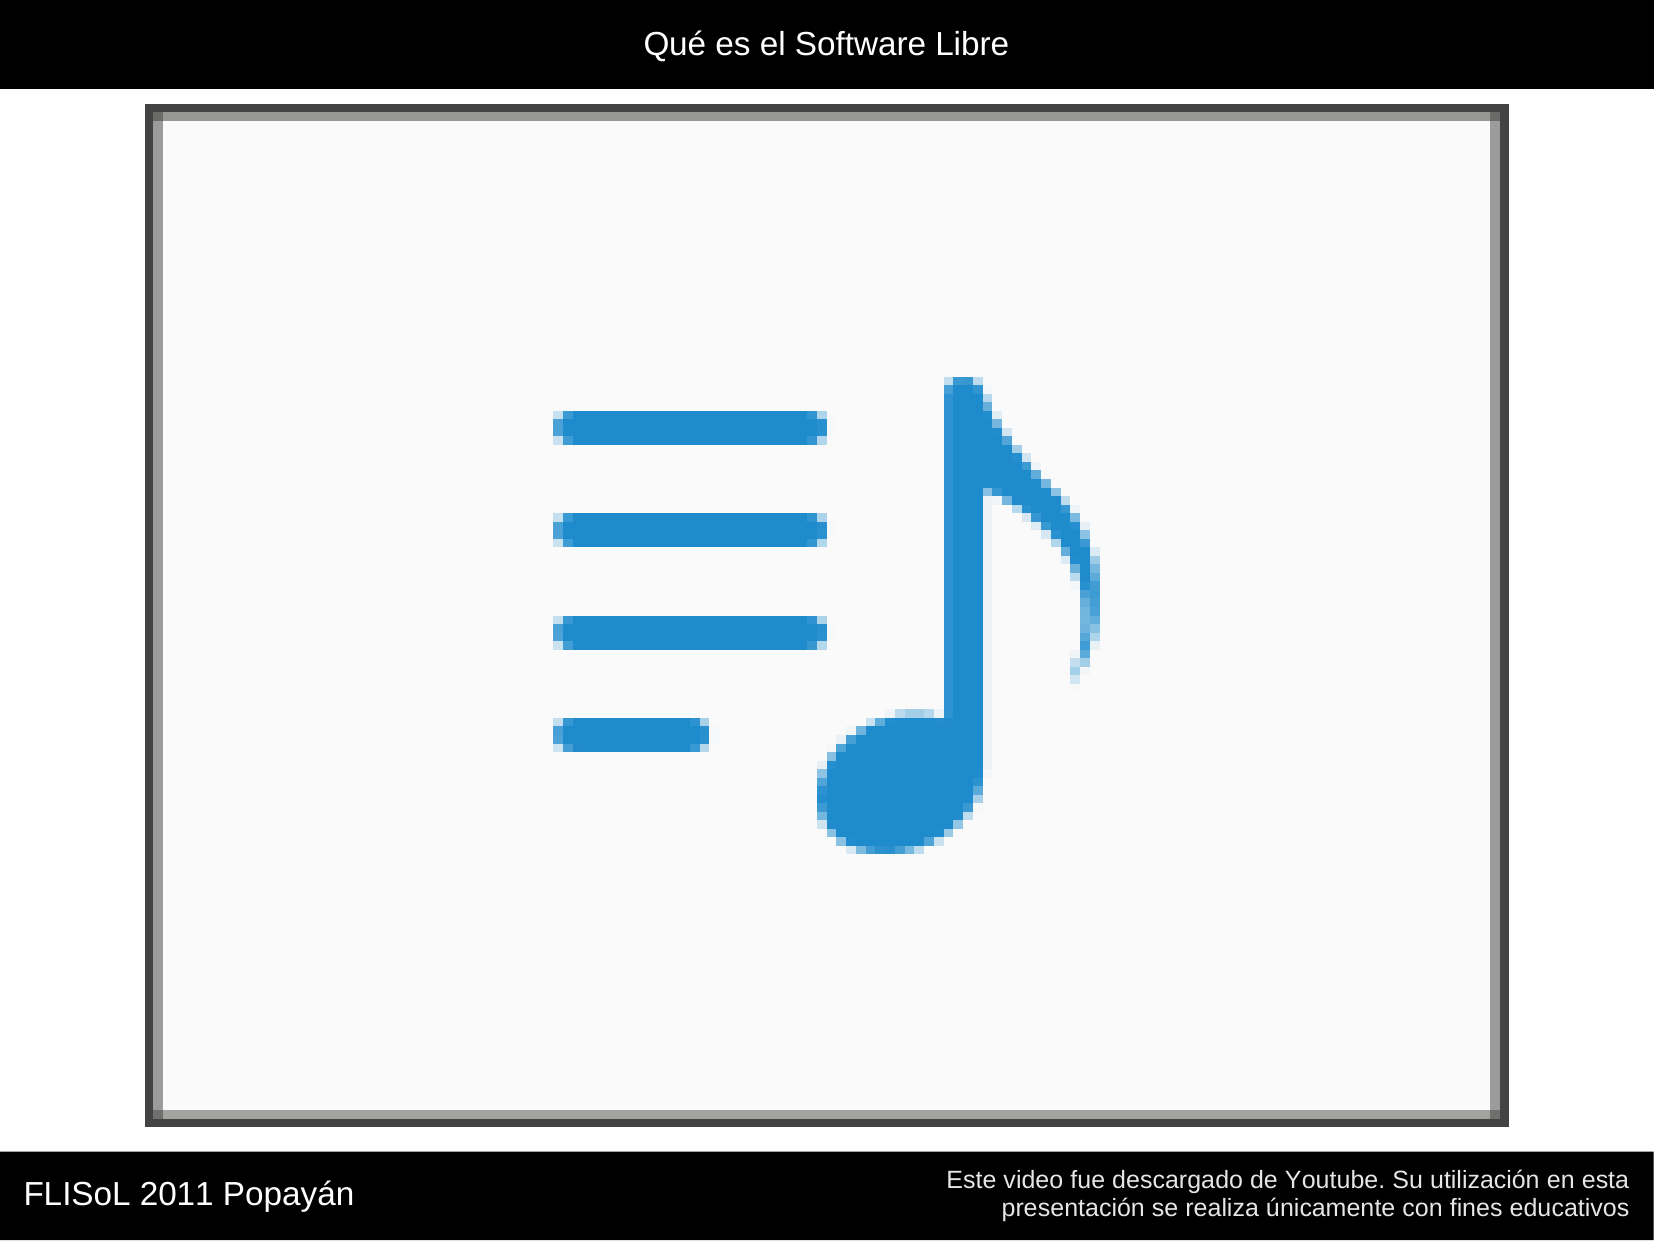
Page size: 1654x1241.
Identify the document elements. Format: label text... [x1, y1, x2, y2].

text_box Este video fue descargado de Youtube. Su utilización en esta presentación se realiza únicamente con fines educativos [946, 1165, 1653, 1232]
text_box [143, 103, 1510, 1128]
